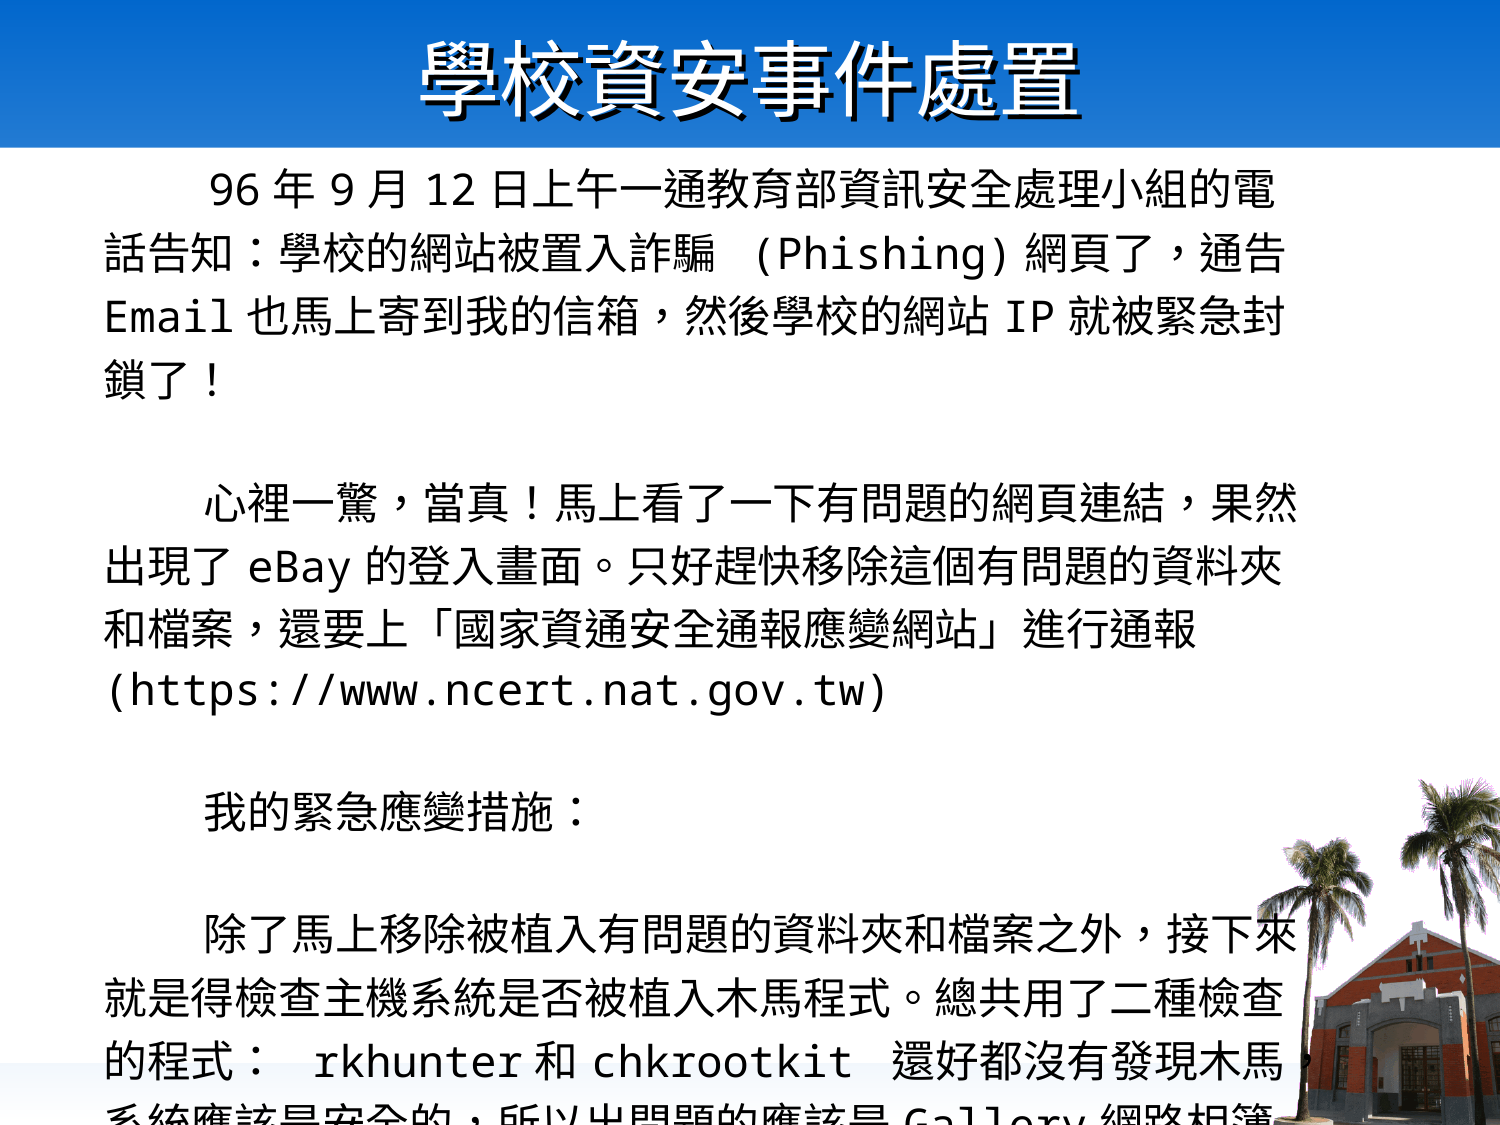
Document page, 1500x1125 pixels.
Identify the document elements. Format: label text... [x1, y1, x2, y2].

title 學校資安事件處置 [75, 0, 1424, 168]
picture [1259, 738, 1500, 1125]
picture [1246, 1108, 1264, 1115]
text_box 96年9月12日上午一通教育部資訊安全處理小組的電話告知：學校的網站被置入詐騙 (Phishing)網頁了，通告Email也馬上寄到我的信箱，然後學校的網站IP就被緊急封鎖了！ 心裡一驚，當真！馬上看了一下有問題的網頁連結，果然出現了eBay的登入畫面。只好趕快移除這個有問題的資料夾和檔案，還要上「國家資通安全通報應變網站」進行通報(https://www.ncert.nat.gov.tw) 我的緊急應變措施： 除了馬上移除被植入有問題的資料夾和檔案之外，接下來就是得檢查主機系統是否被植入木馬程式。總共用了二種檢查的程式： rkhunter和chkrootkit 還好都沒有發現木馬，系統應該是安全的，所以出問題的應該是Gallery網路相簿的版本沒有更新有漏洞，讓駭客有機可趁吧！再來就是馬上更新Gallery網路相簿至最新版！ [88, 168, 1329, 1108]
